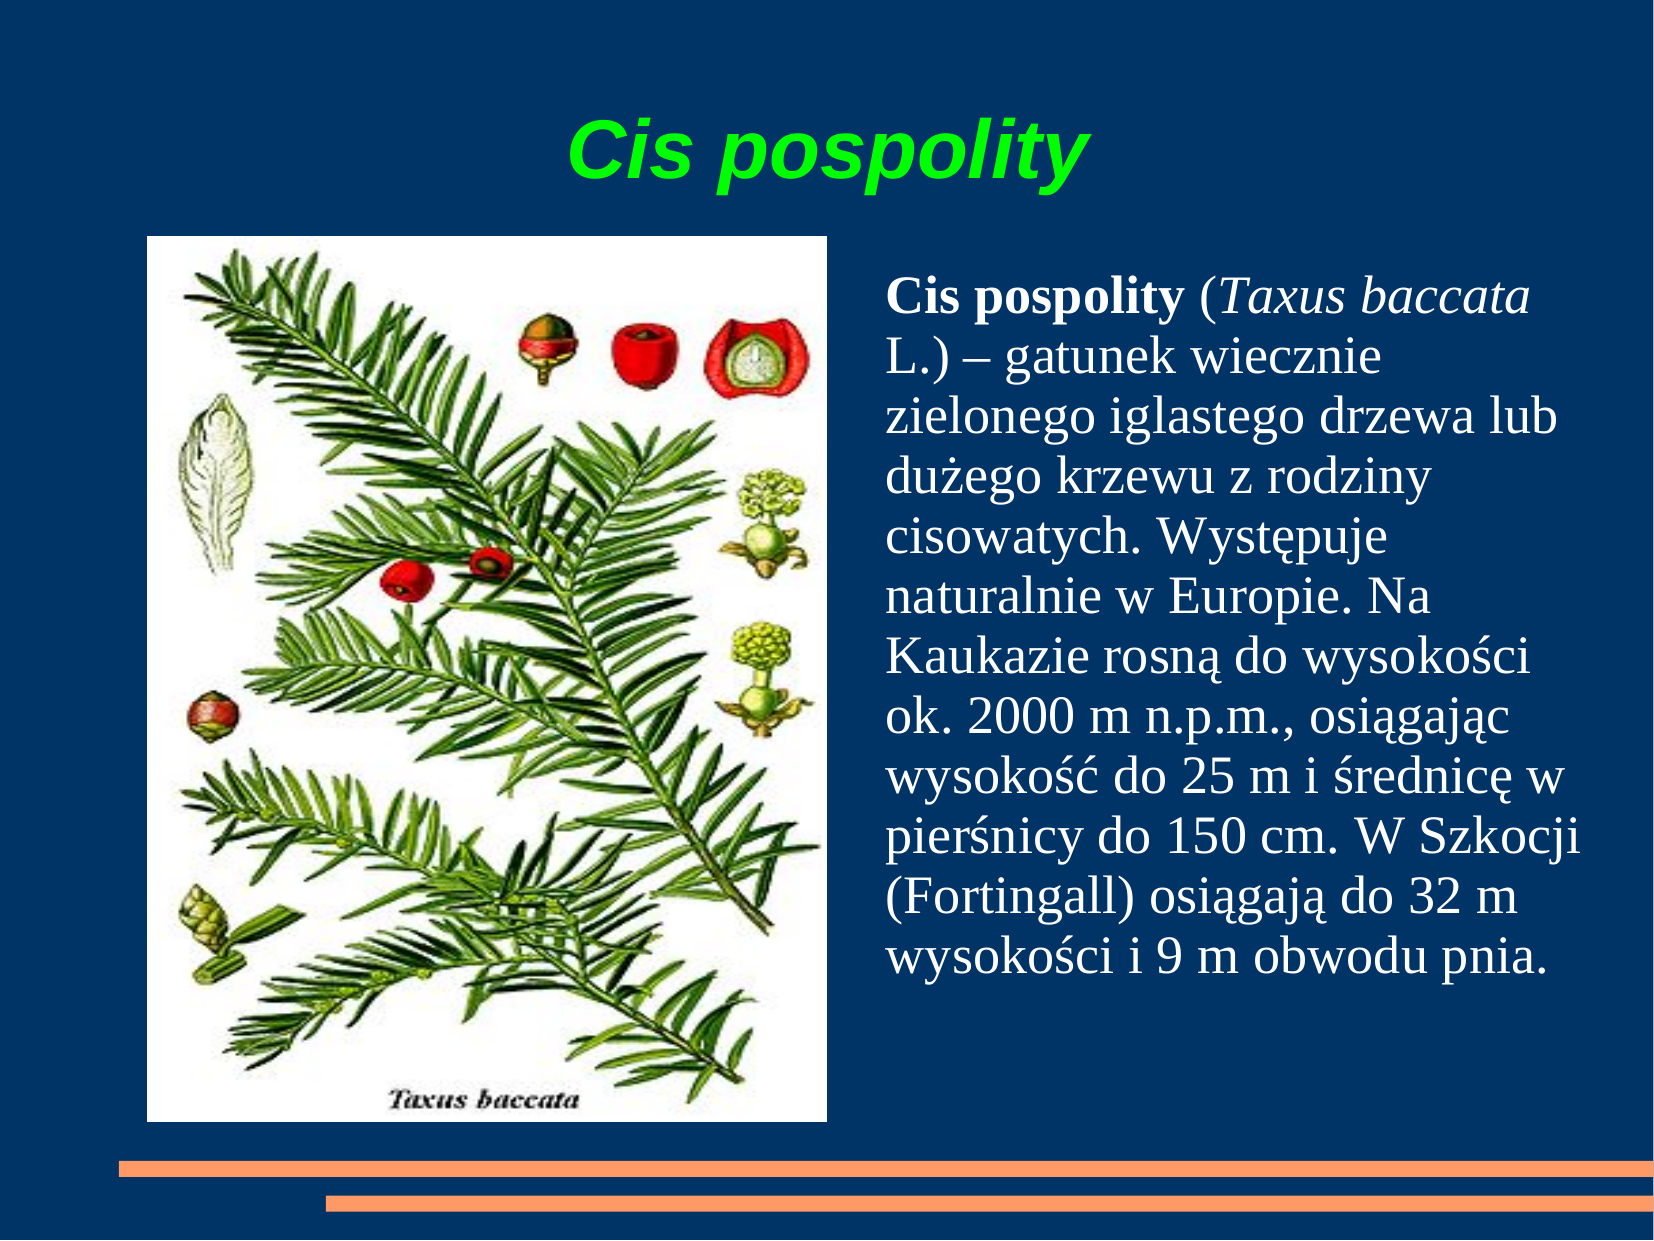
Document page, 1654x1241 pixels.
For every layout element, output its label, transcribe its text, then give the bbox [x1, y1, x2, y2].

picture [147, 236, 827, 1123]
title Cis pospolity [121, 53, 1534, 247]
list Cis pospolity (Taxus baccata L.) – gatunek wiecznie zielonego iglastego drzewa lub dużego krzewu z rodziny cisowatych. Występuje naturalnie w Europie. Na Kaukazie rosną do wysokości ok. 2000 m n.p.m., osiągając wysokość do 25 m i średnicę w pierśnicy do 150 cm. W Szkocji (Fortingall) osiągają do 32 m wysokości i 9 m obwodu pnia. [885, 265, 1589, 1061]
